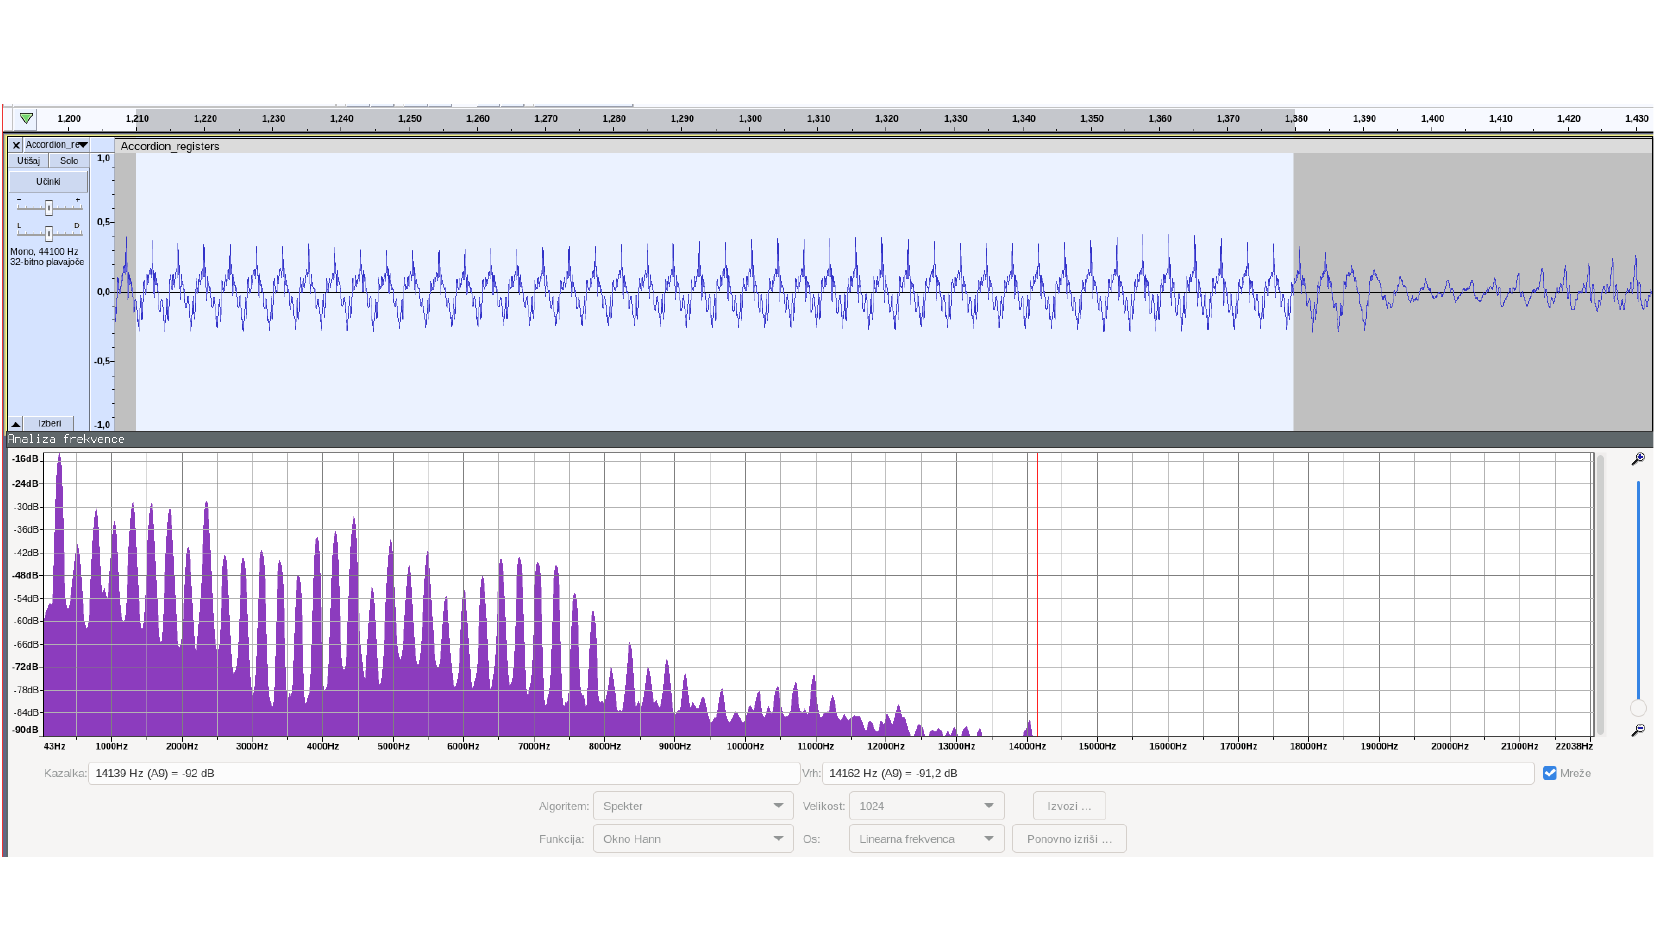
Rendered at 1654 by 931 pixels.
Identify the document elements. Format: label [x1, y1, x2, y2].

picture [2, 104, 1654, 857]
